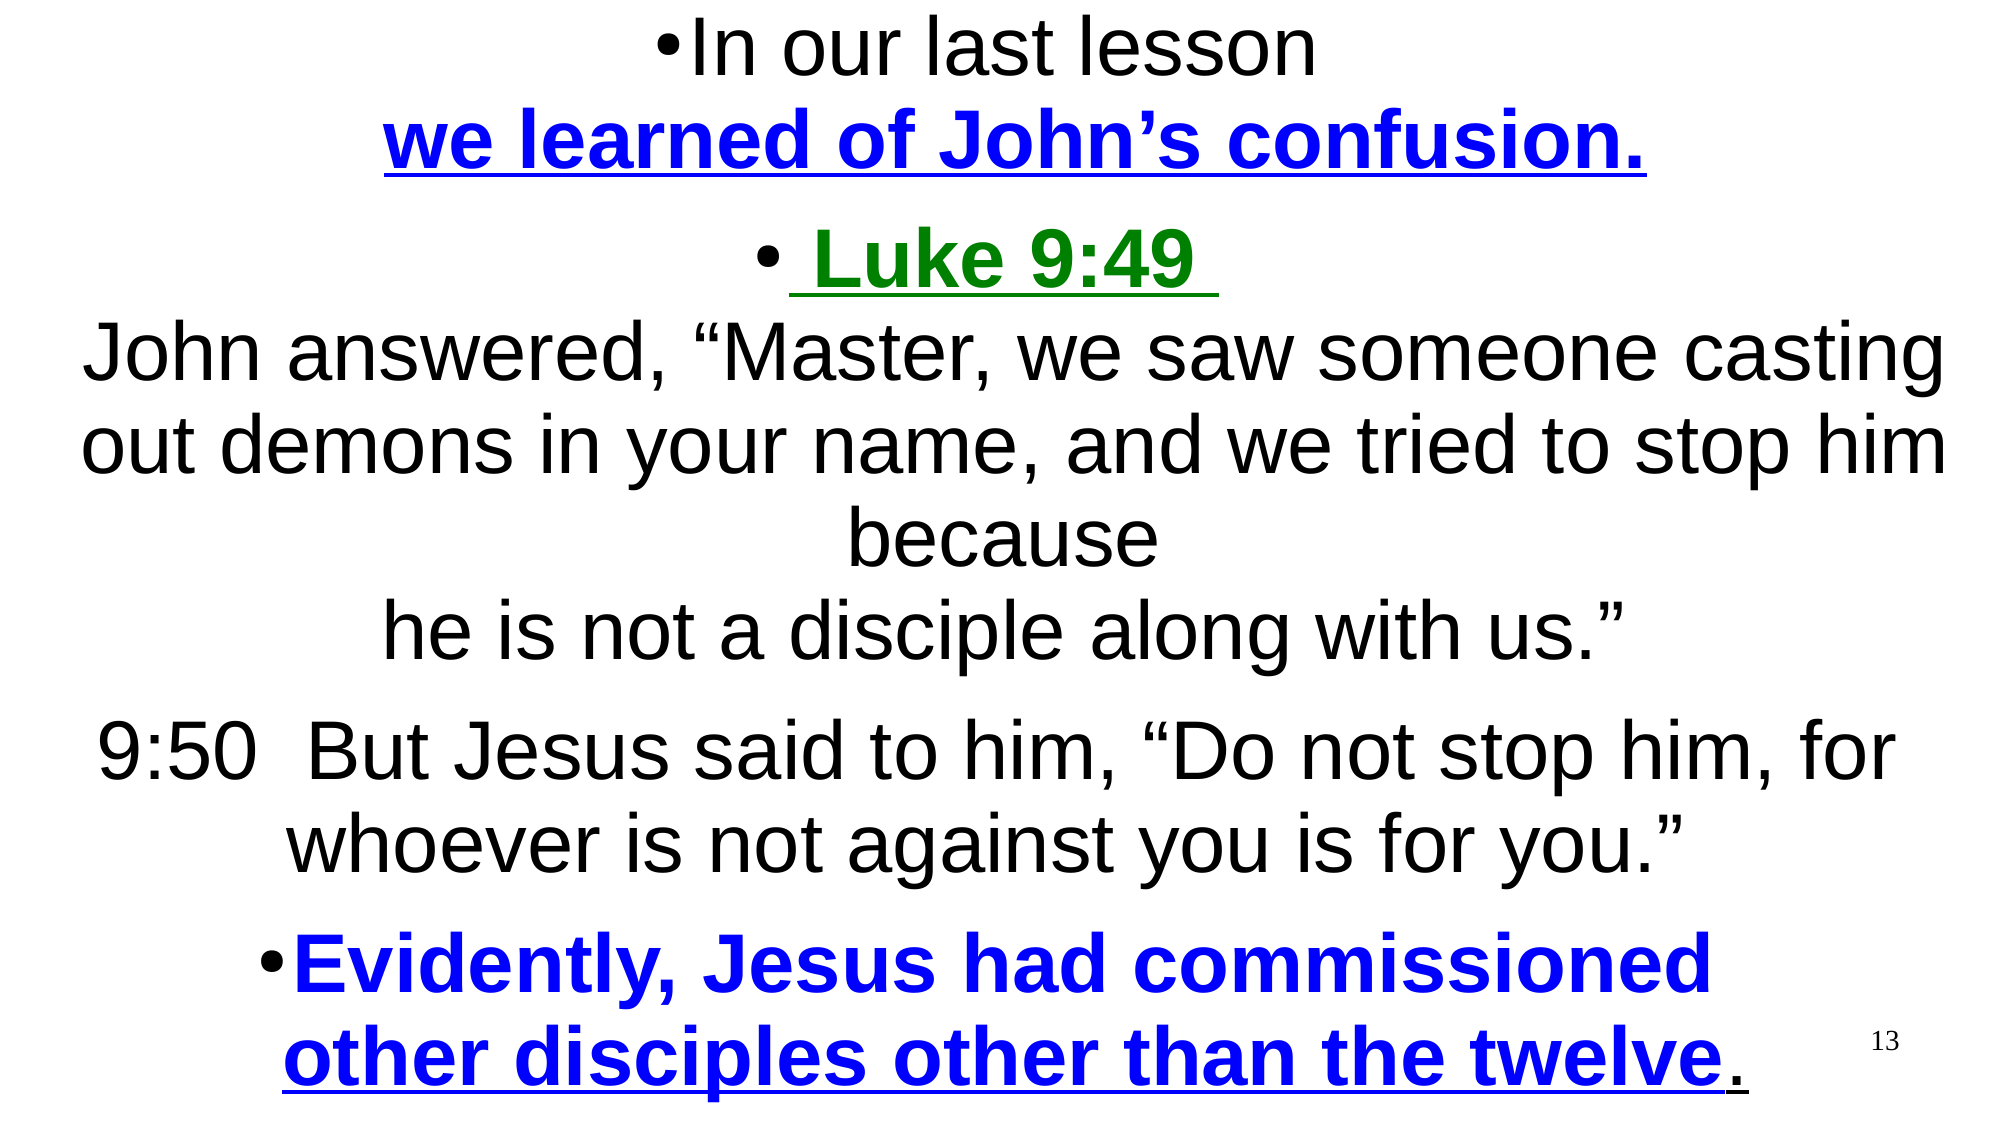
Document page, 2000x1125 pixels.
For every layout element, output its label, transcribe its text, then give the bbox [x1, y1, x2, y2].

list In our last lesson we learned of John’s confusion. Luke 9:49 John answered, “Master, we saw someone casting out demons in your name, and we tried to stop him because he is not a disciple along with us.” 9:50 But Jesus said to him, “Do not stop him, for whoever is not against you is for you.” Evidently, Jesus had commissioned other disciples other than the twelve. [0, 0, 1996, 1123]
